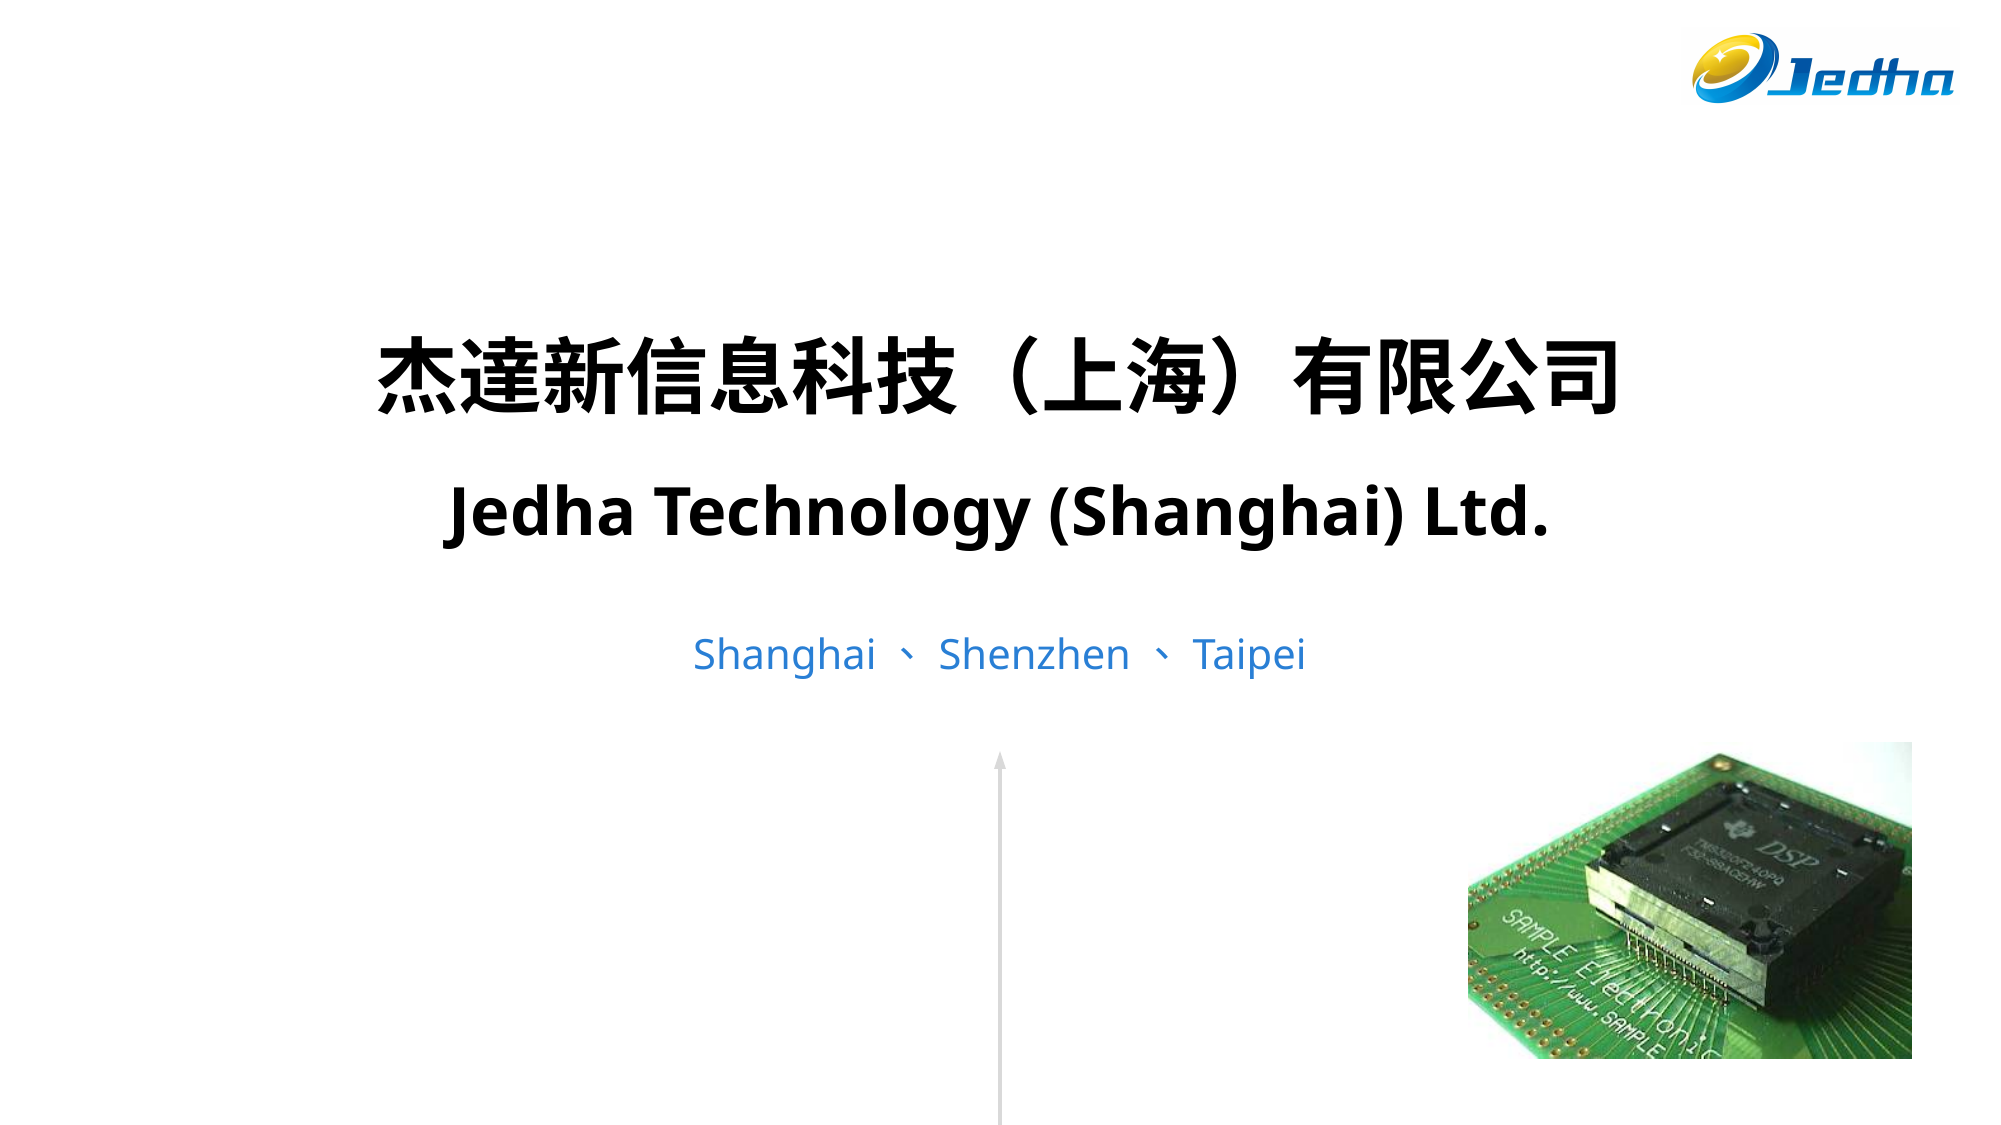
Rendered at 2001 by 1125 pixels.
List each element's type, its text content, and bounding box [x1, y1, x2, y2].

picture [1468, 742, 1912, 1060]
text_box Shanghai、Shenzhen、Taipei [349, 620, 1651, 685]
text_box 杰達新信息科技（上海）有限公司 Jedha Technology (Shanghai) Ltd. [353, 316, 1647, 559]
